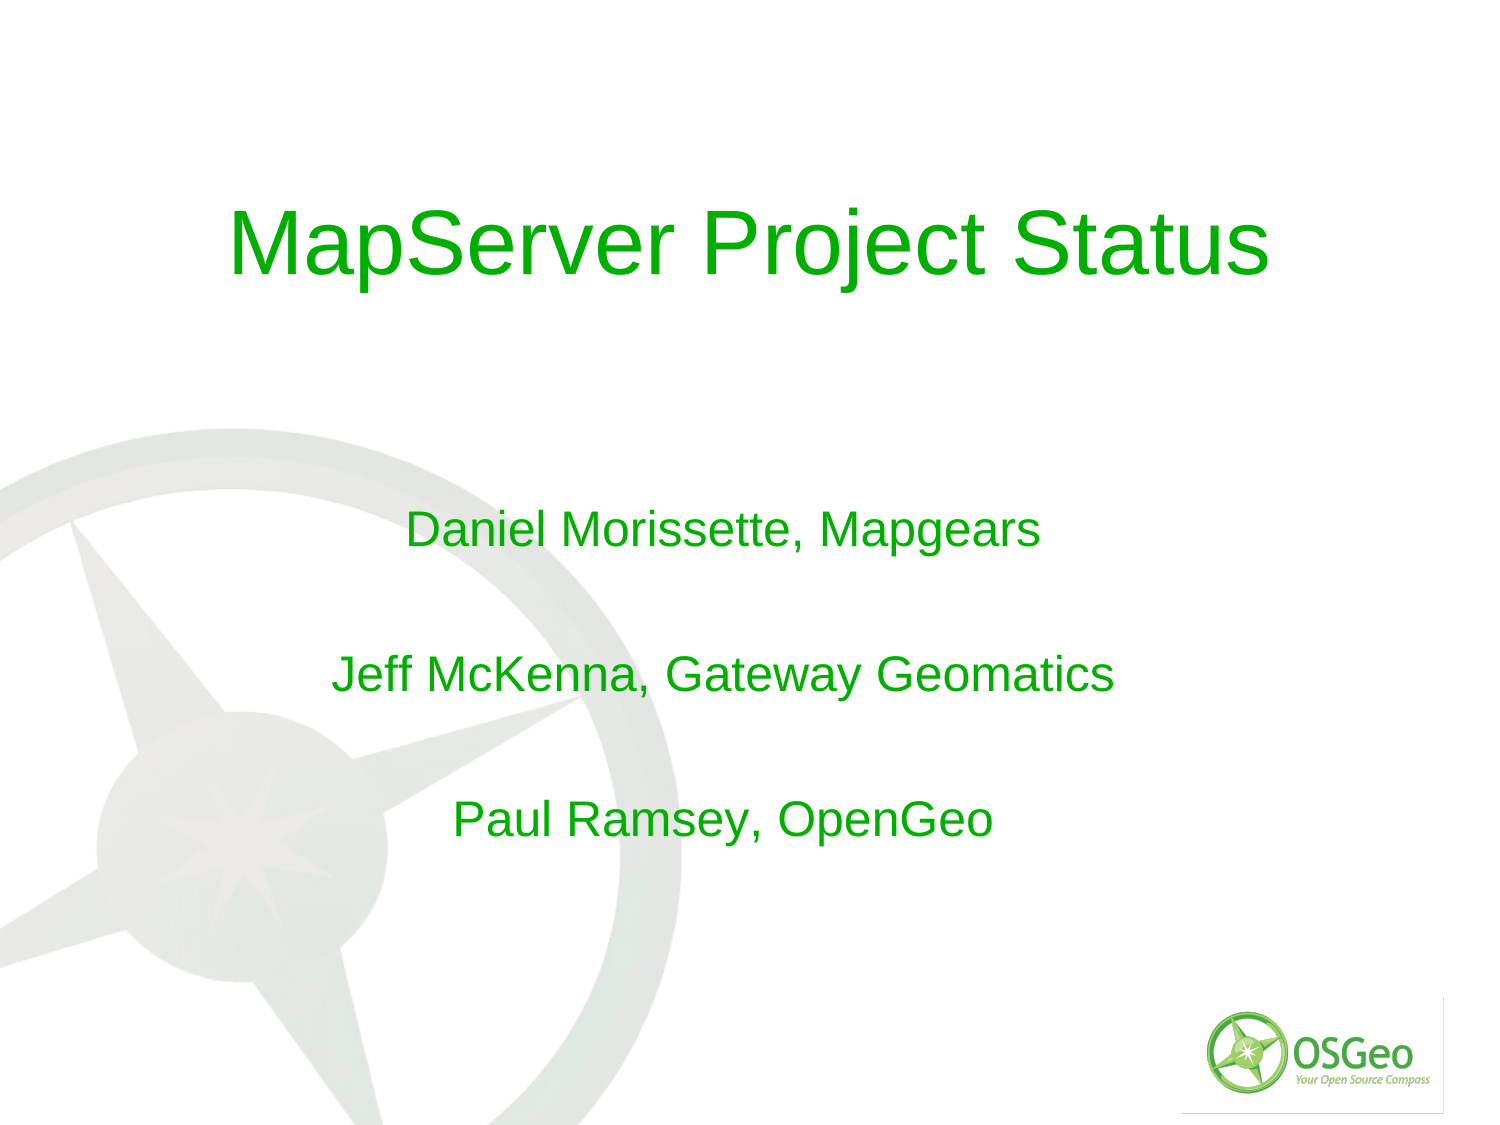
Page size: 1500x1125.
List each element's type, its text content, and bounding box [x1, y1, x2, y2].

title MapServer Project Status [112, 124, 1388, 343]
picture [1181, 996, 1444, 1114]
subtitle Daniel Morissette, Mapgears Jeff McKenna, Gateway Geomatics Paul Ramsey, OpenGeo [59, 343, 1388, 1004]
picture [0, 413, 739, 1125]
